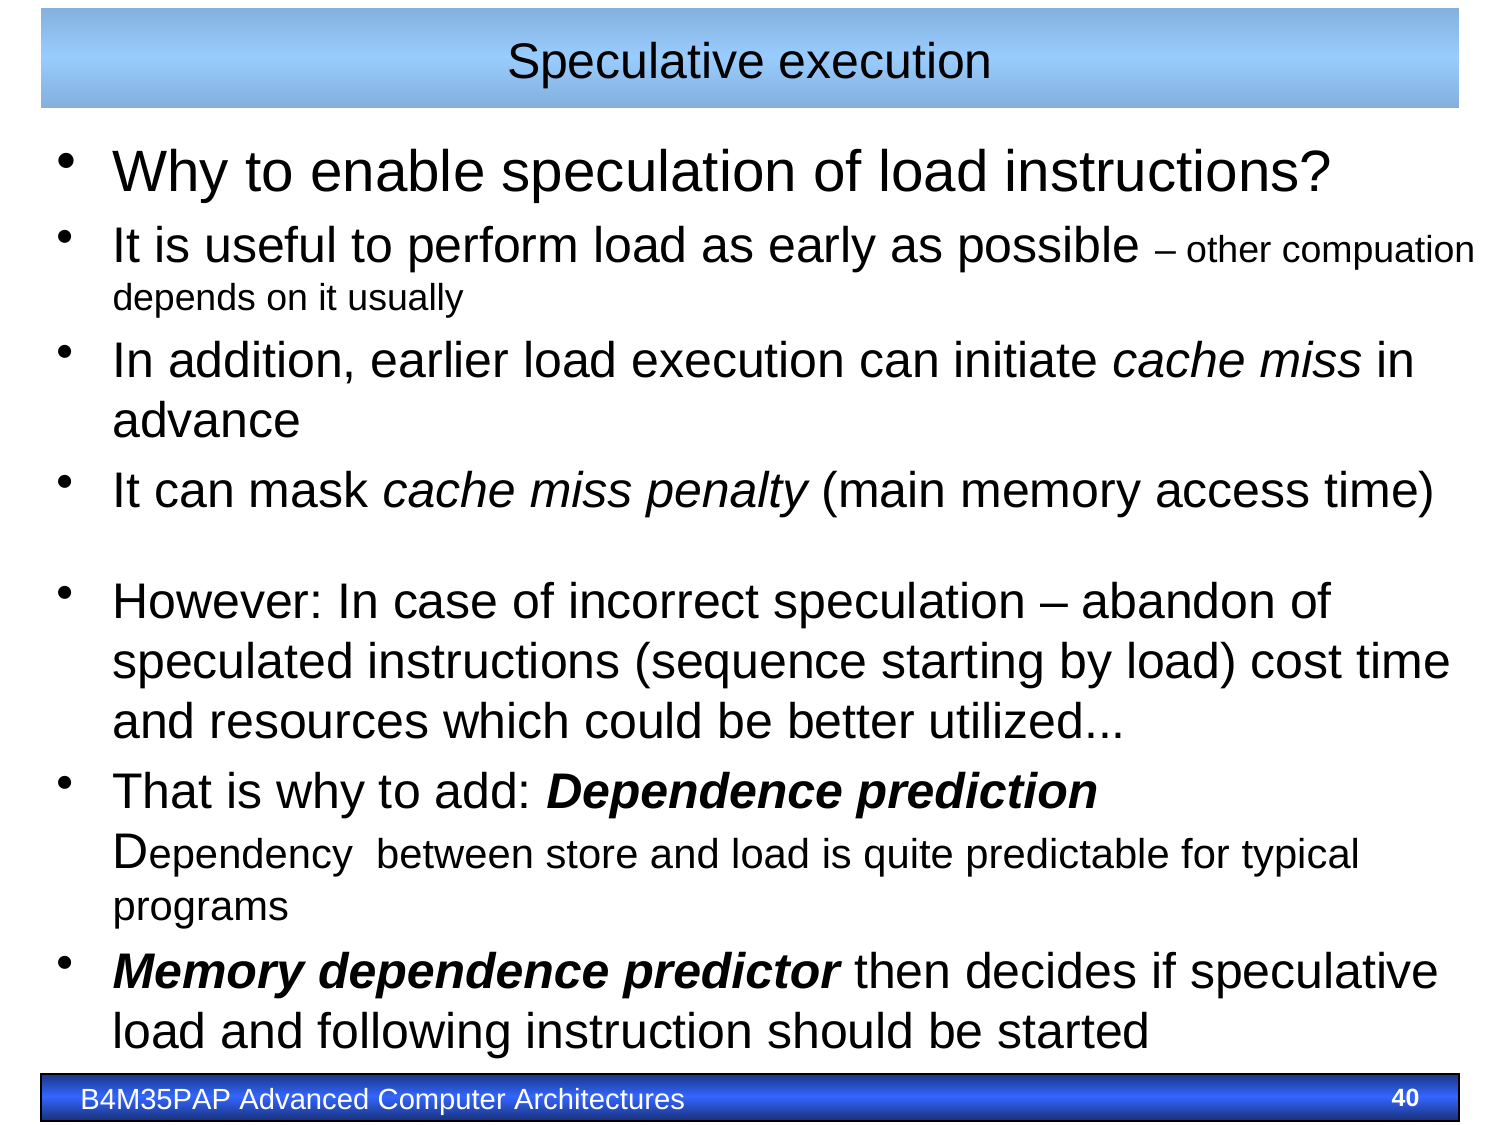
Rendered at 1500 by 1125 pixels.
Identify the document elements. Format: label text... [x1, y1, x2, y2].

title Speculative execution [41, 8, 1459, 108]
list Why to enable speculation of load instructions? It is useful to perform load as early as possible – other compuation depends on it usually In addition, earlier load execution can initiate cache miss in advance It can mask cache miss penalty (main memory access time) However: In case of incorrect speculation – abandon of speculated instructions (sequence starting by load) cost time and resources which could be better utilized... That is why to add: Dependence prediction Dependency between store and load is quite predictable for typical programs Memory dependence predictor then decides if speculative load and following instruction should be started [41, 125, 1500, 953]
